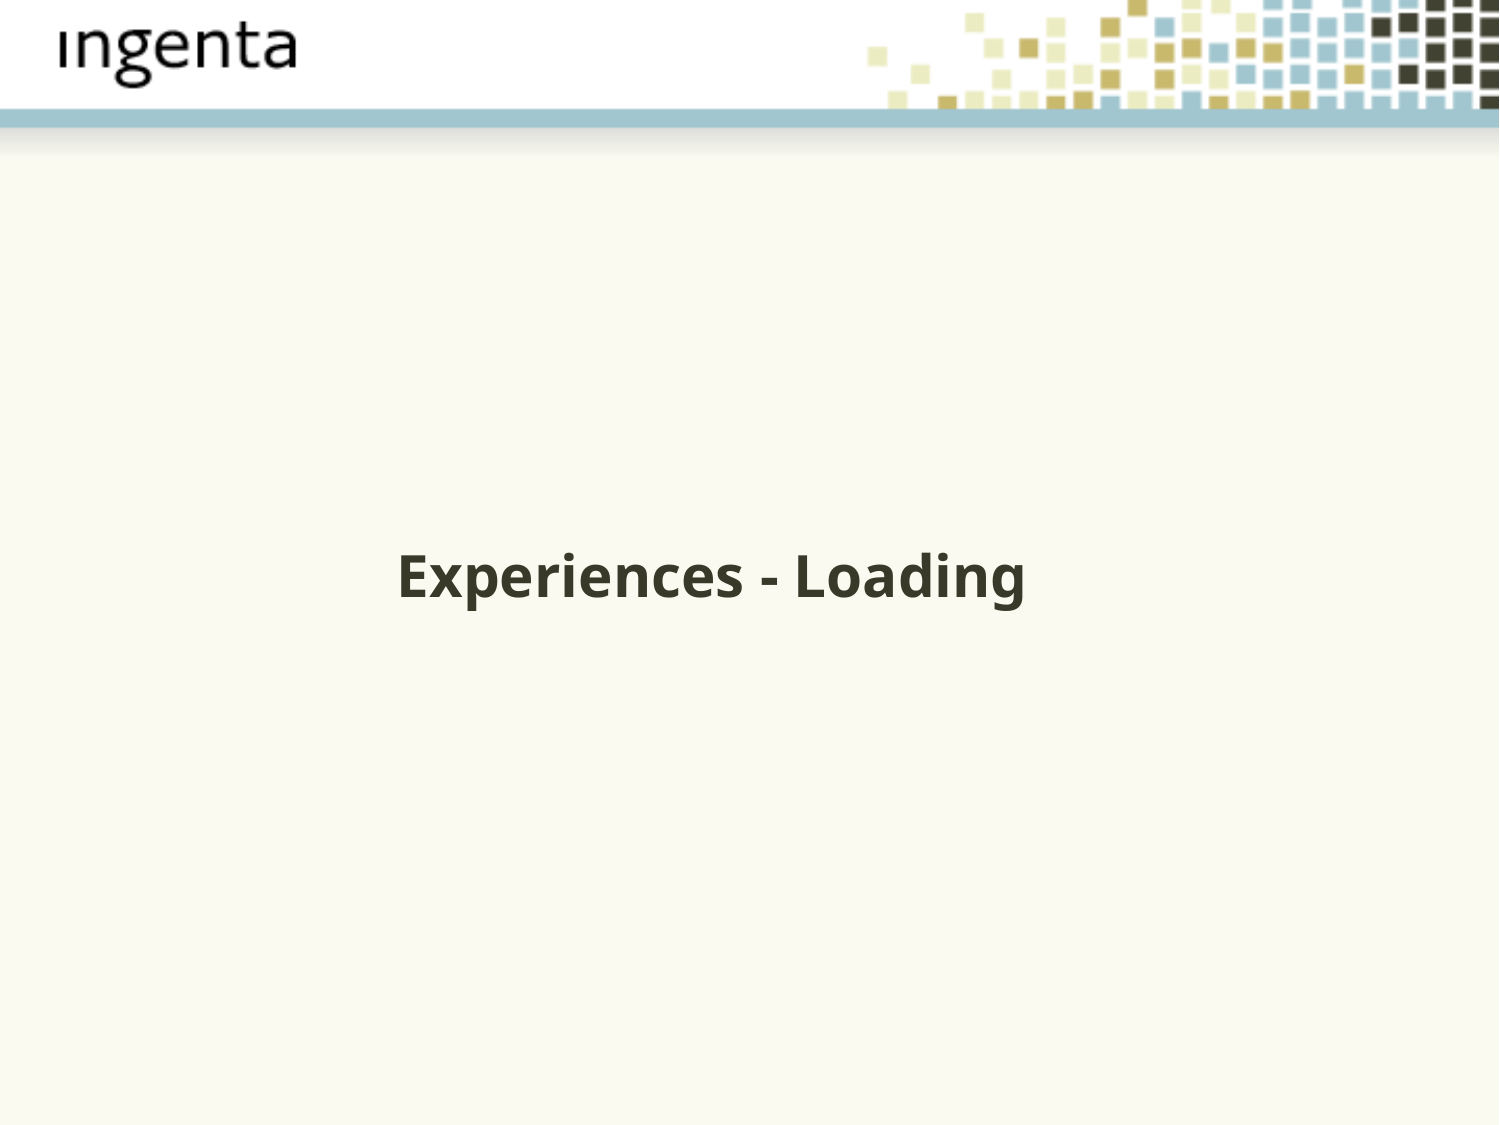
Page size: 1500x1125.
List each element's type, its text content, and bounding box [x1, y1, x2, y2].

subtitle Experiences - Loading [50, 262, 1375, 975]
picture [0, 0, 1499, 1125]
